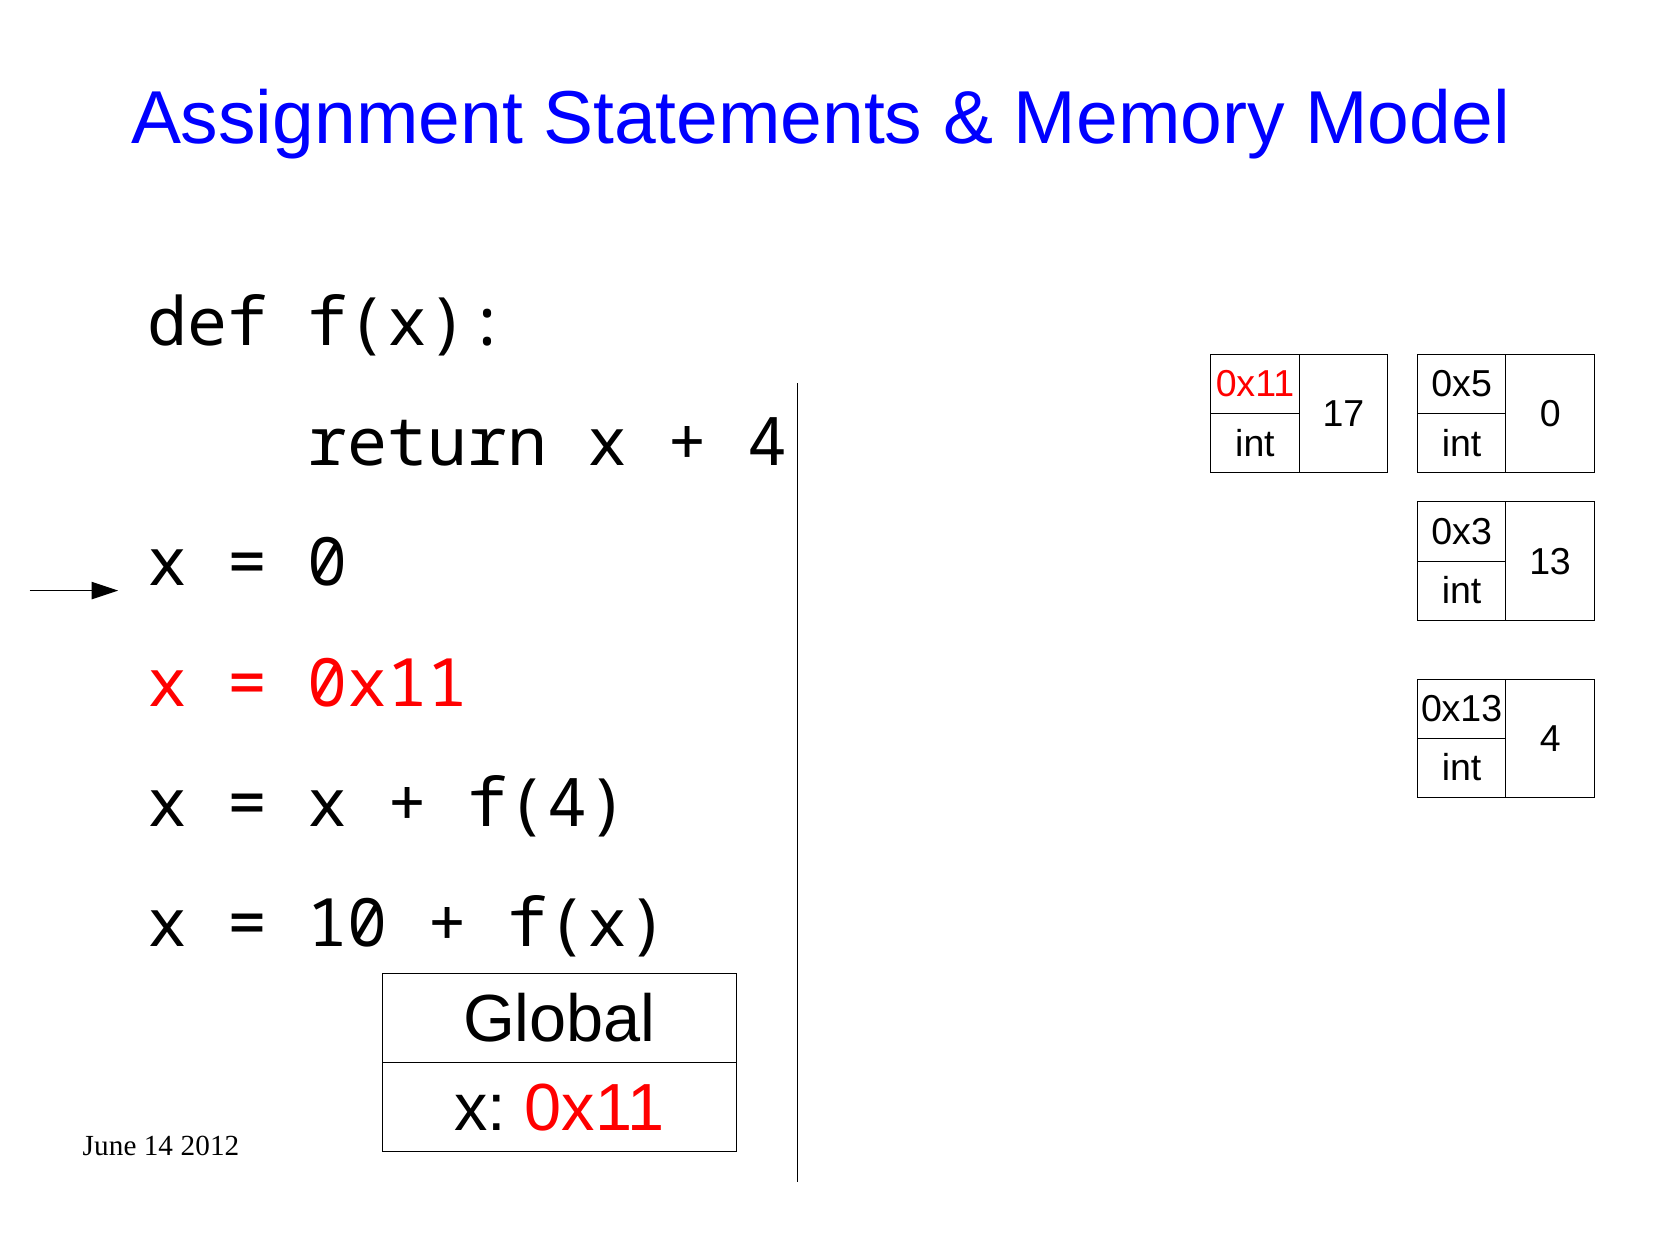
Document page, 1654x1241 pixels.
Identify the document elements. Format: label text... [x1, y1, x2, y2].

text_box int [1417, 414, 1505, 473]
text_box 4 [1505, 679, 1595, 798]
text_box 17 [1299, 354, 1388, 473]
text_box 0 [1505, 354, 1595, 473]
title Assignment Statements & Memory Model [76, 58, 1565, 178]
text_box 0x11 [1210, 354, 1299, 414]
text_box int [1210, 414, 1299, 473]
list def f(x): return x + 4 x = 0 x = 0x11 x = x + f(4) x = 10 + f(x) [76, 274, 1506, 822]
text_box int [1417, 739, 1505, 798]
text_box 0x3 [1417, 501, 1505, 562]
text_box x: 0x11 [382, 1062, 737, 1152]
text_box 0x13 [1417, 679, 1505, 739]
text_box int [1417, 562, 1505, 621]
text_box 13 [1505, 501, 1595, 621]
text_box Global [382, 973, 737, 1062]
text_box 0x5 [1417, 354, 1505, 414]
